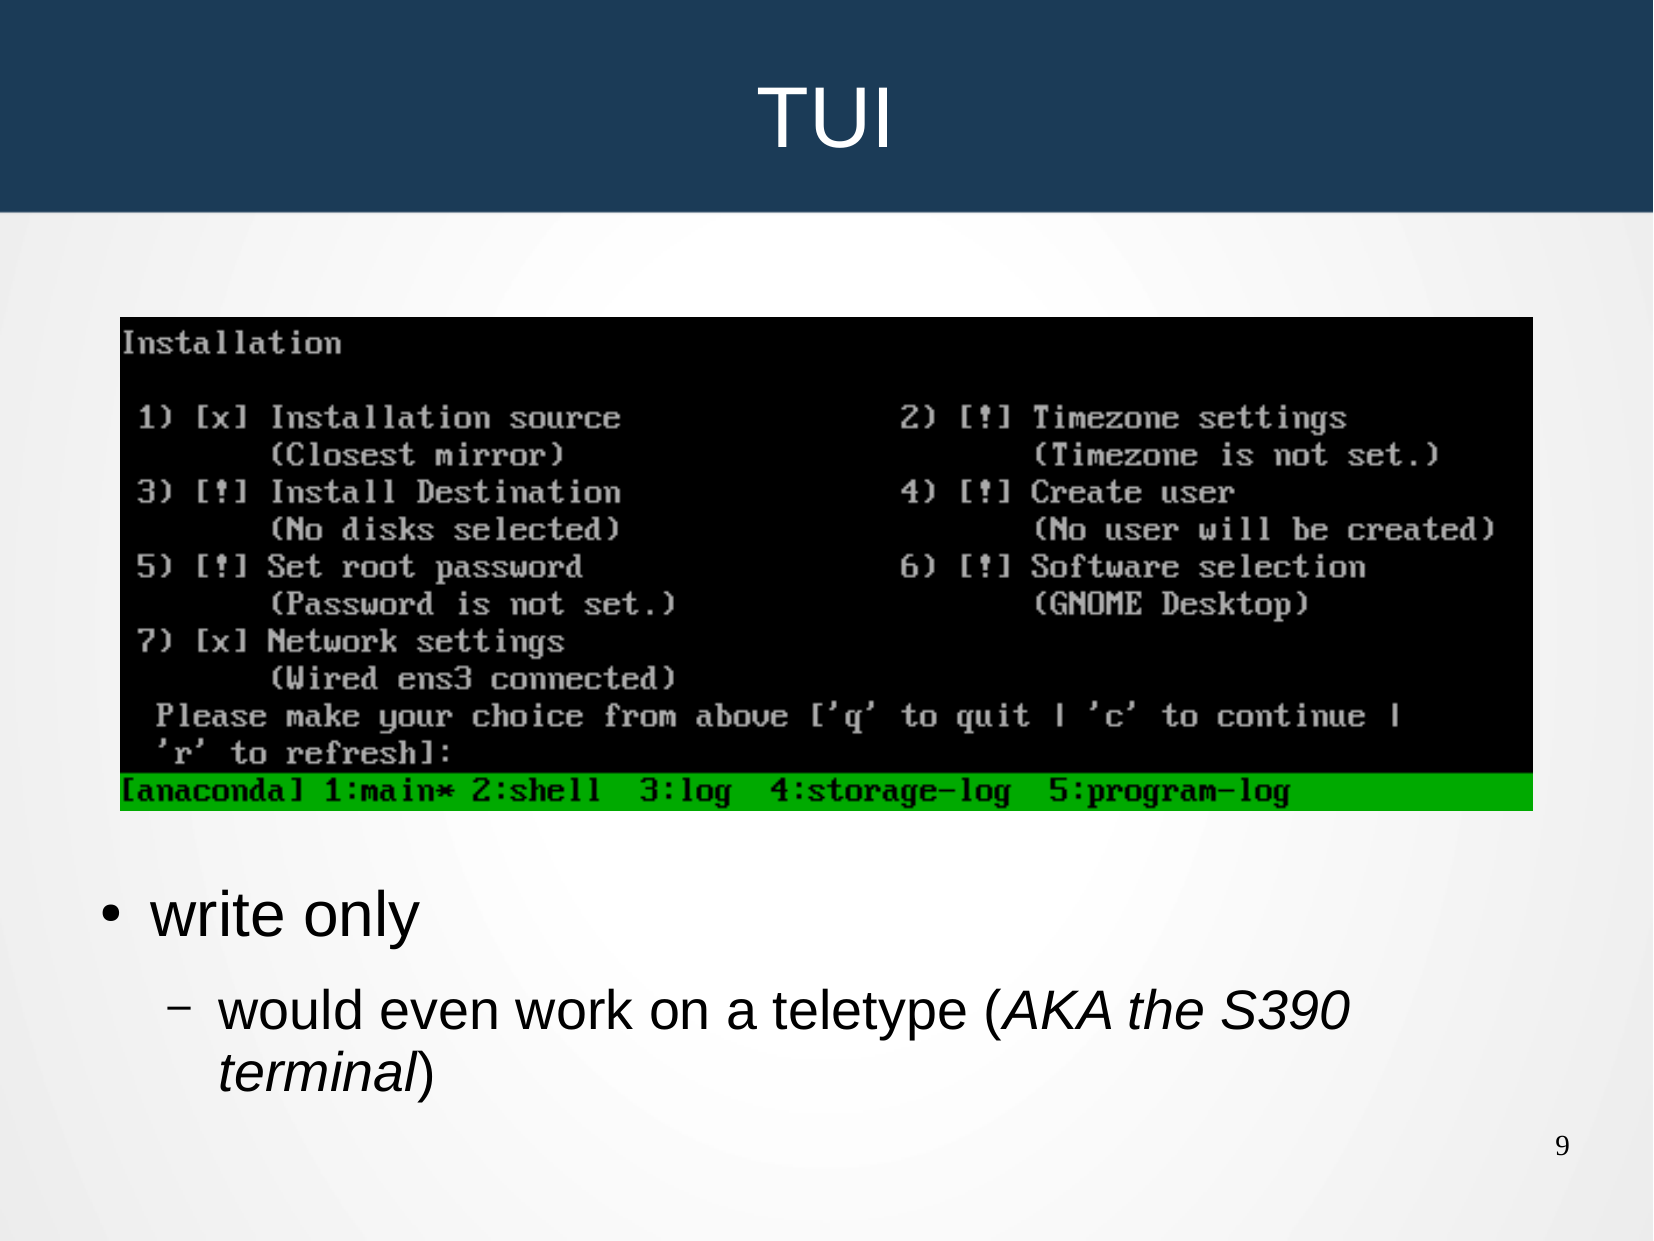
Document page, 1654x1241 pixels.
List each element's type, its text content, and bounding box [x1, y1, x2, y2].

title TUI [82, 47, 1571, 189]
picture [0, 0, 1653, 1241]
list write only would even work on a teletype (AKA the S390 terminal) [82, 878, 1571, 1105]
